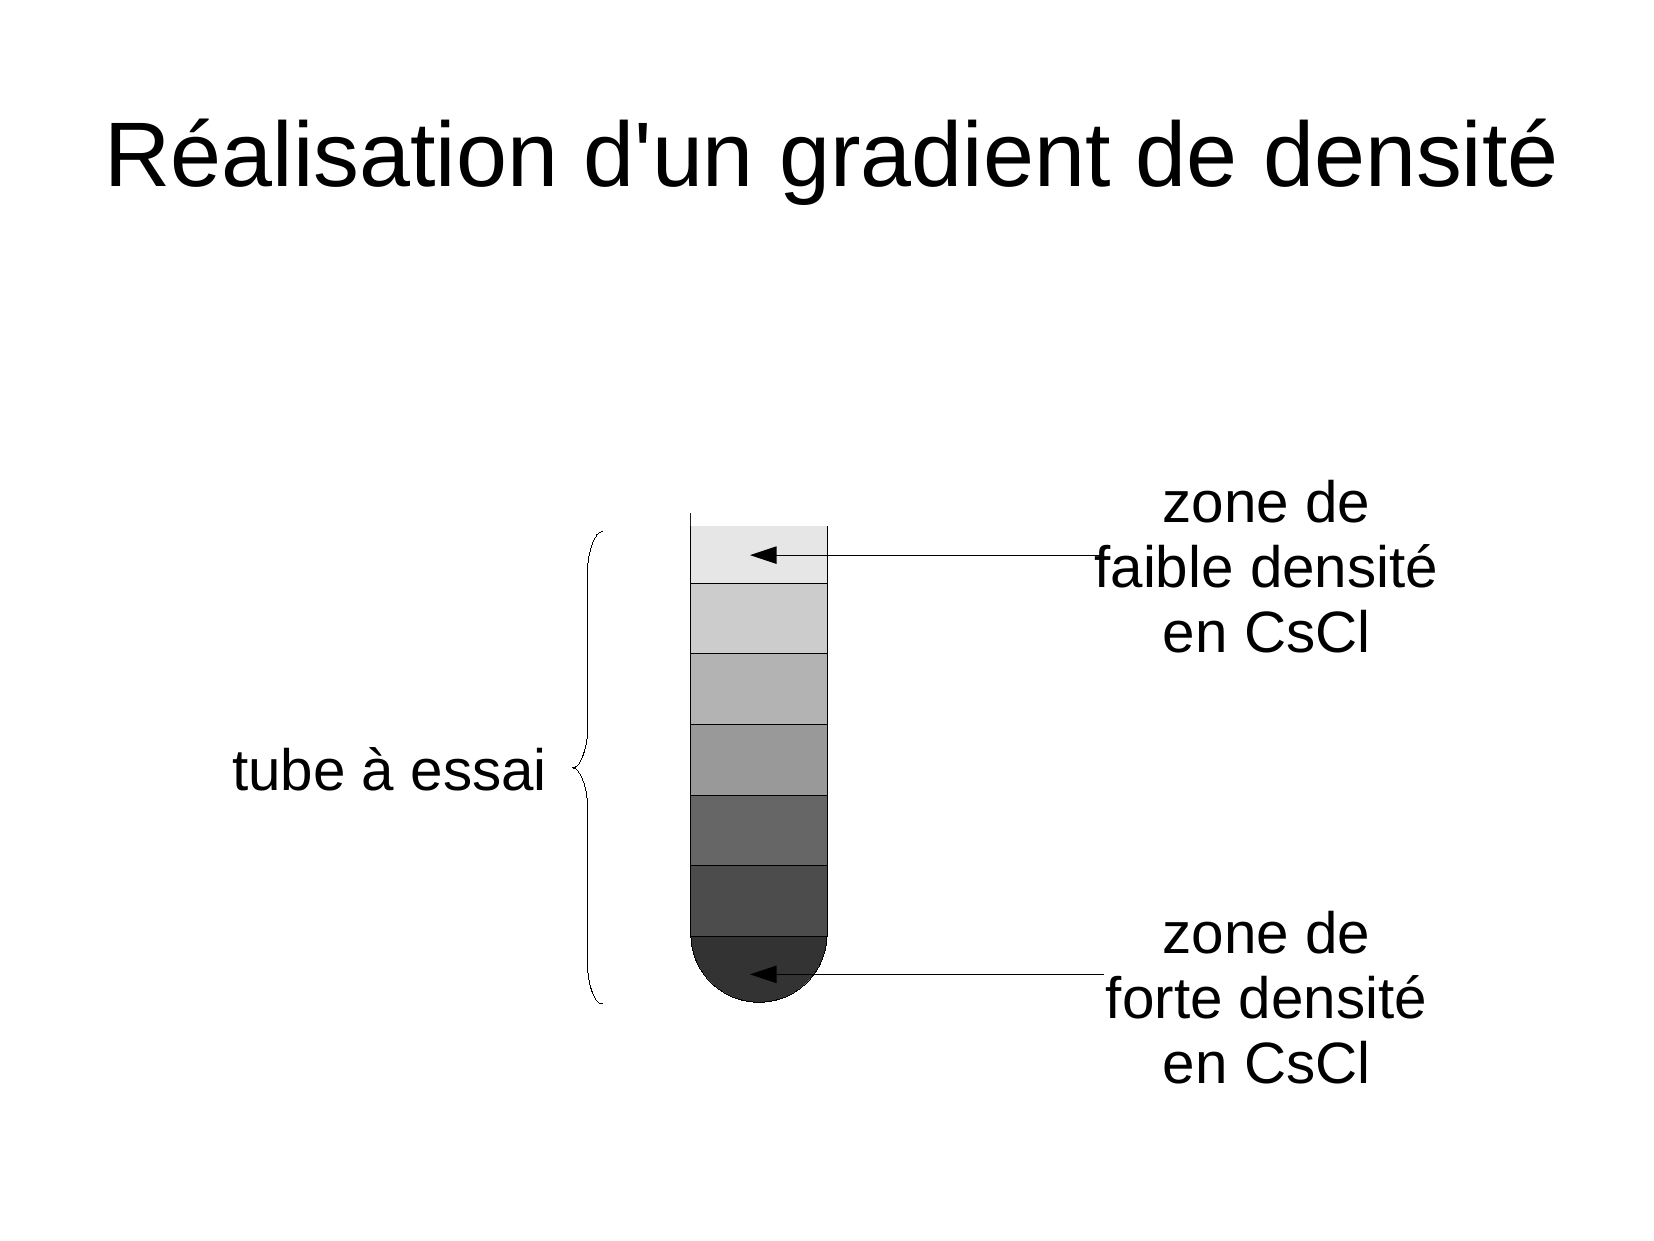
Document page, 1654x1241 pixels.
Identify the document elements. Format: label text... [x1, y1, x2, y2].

text_box [690, 501, 831, 1003]
title zone de forte densité en CsCl [1045, 900, 1489, 1096]
title Réalisation d'un gradient de densité [88, 59, 1577, 252]
title tube à essai [168, 711, 612, 830]
title zone de faible densité en CsCl [1045, 469, 1489, 665]
